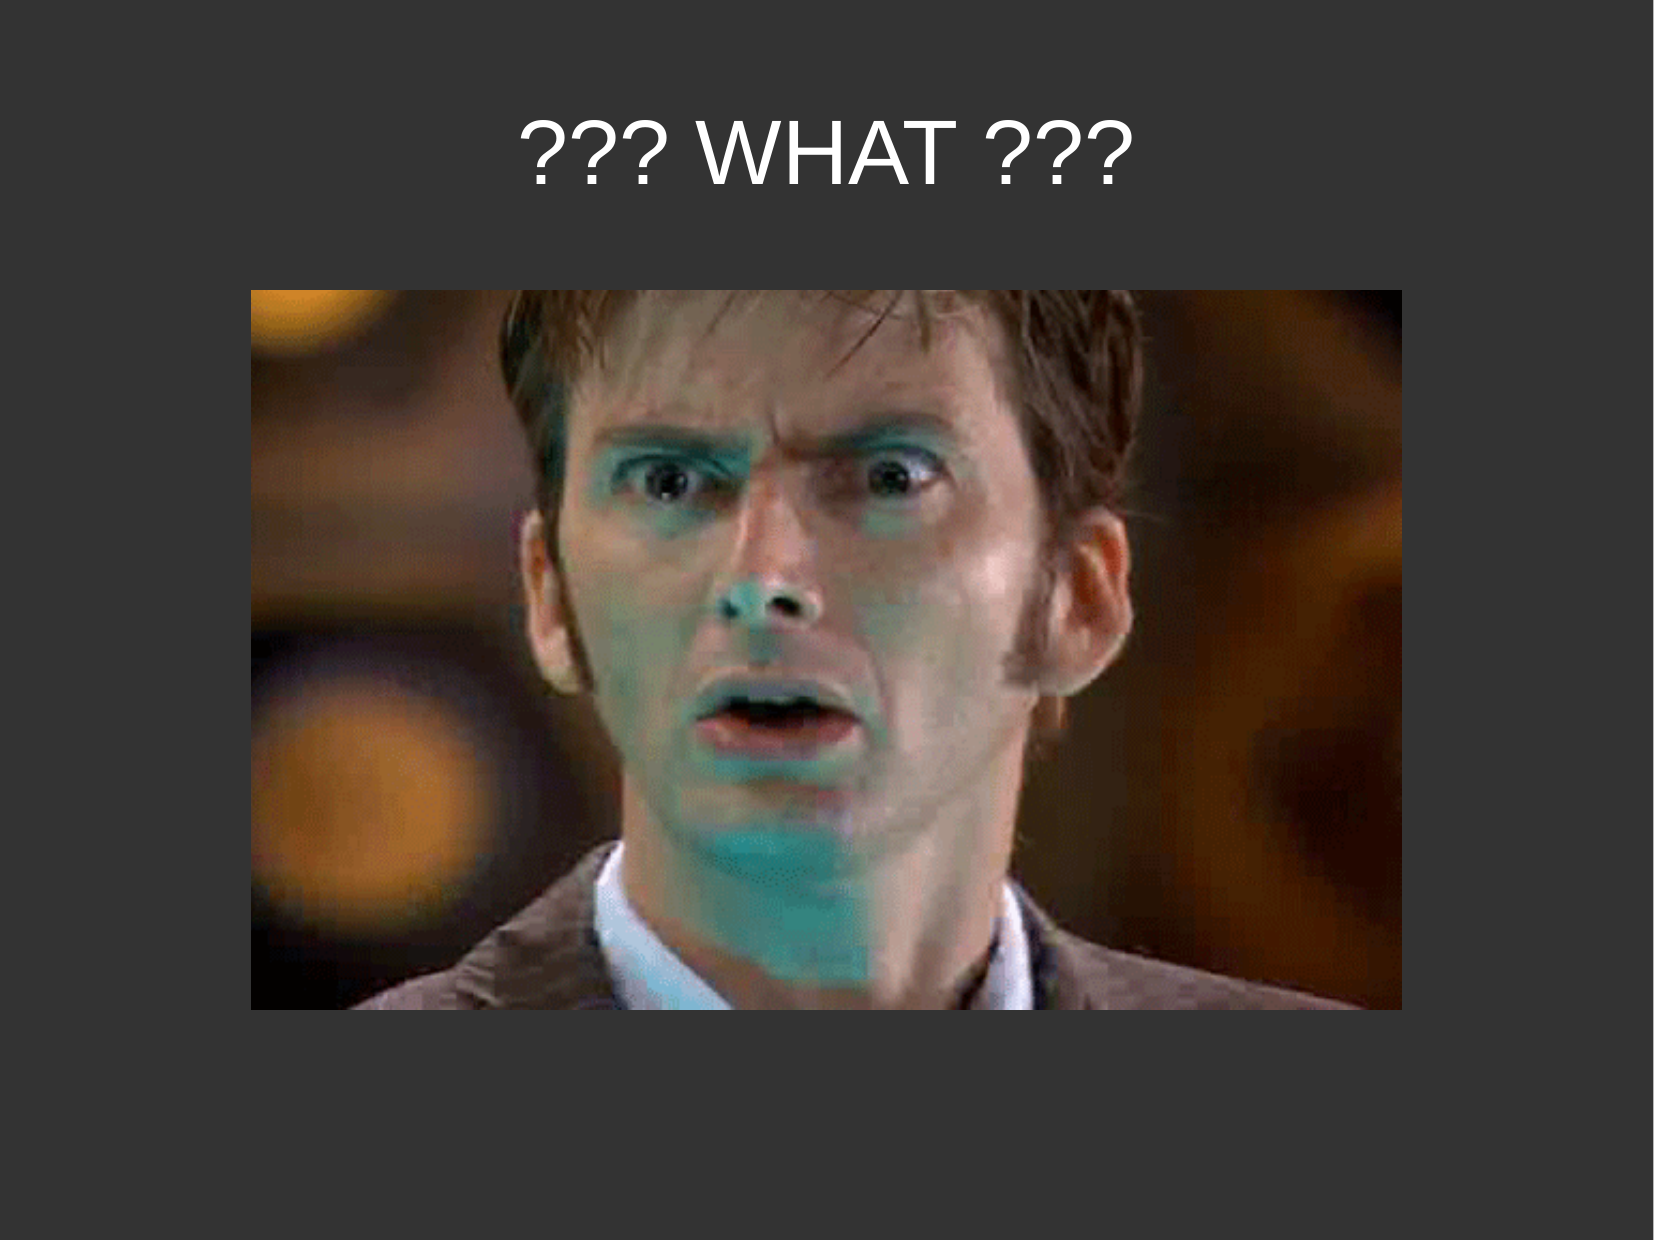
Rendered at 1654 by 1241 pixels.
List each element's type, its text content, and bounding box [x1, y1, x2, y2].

picture [251, 290, 1402, 1010]
title ??? WHAT ??? [82, 49, 1571, 257]
